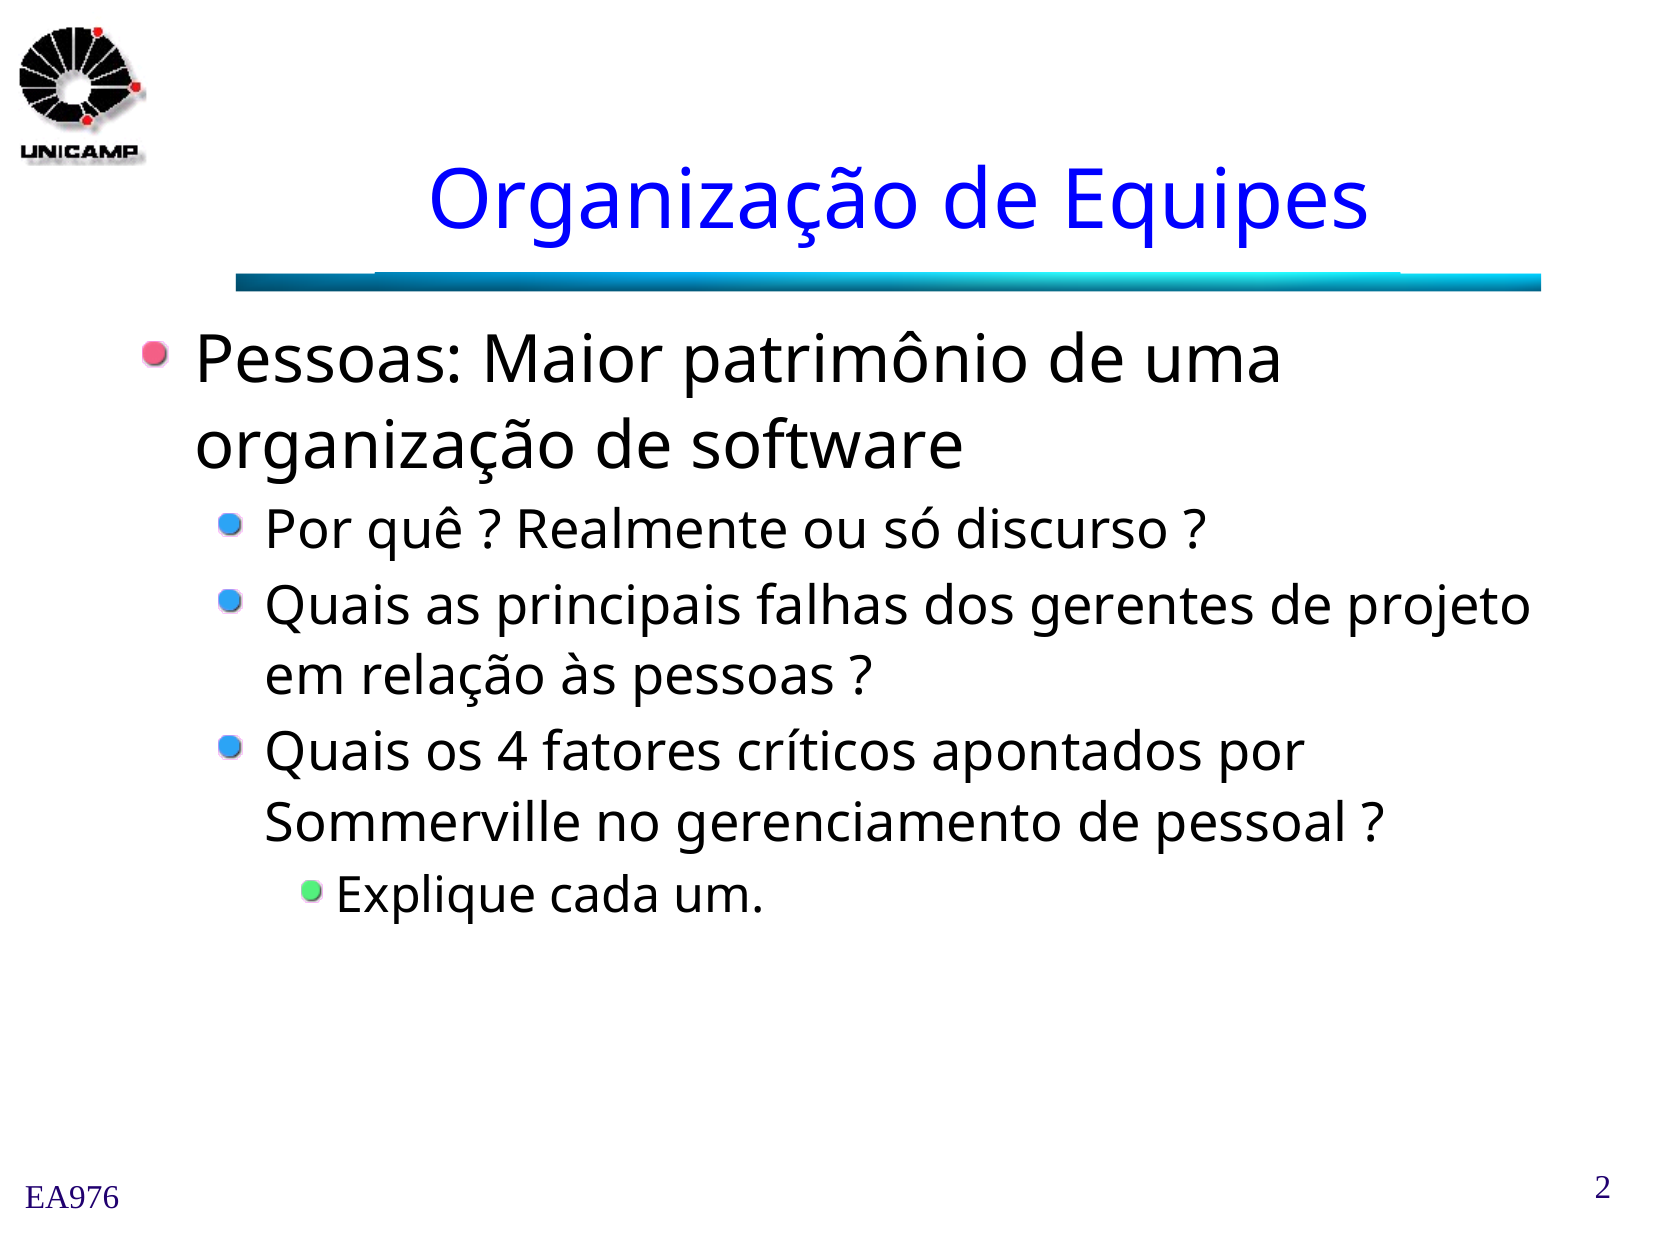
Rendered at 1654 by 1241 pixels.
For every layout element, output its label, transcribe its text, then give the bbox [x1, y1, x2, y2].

picture [125, 272, 1654, 295]
title Organização de Equipes [264, 42, 1534, 250]
list Pessoas: Maior patrimônio de uma organização de software Por quê ? Realmente ou só discurso ? Quais as principais falhas dos gerentes de projeto em relação às pessoas ? Quais os 4 fatores críticos apontados por Sommerville no gerenciamento de pessoal ? Explique cada um. [123, 313, 1536, 1133]
